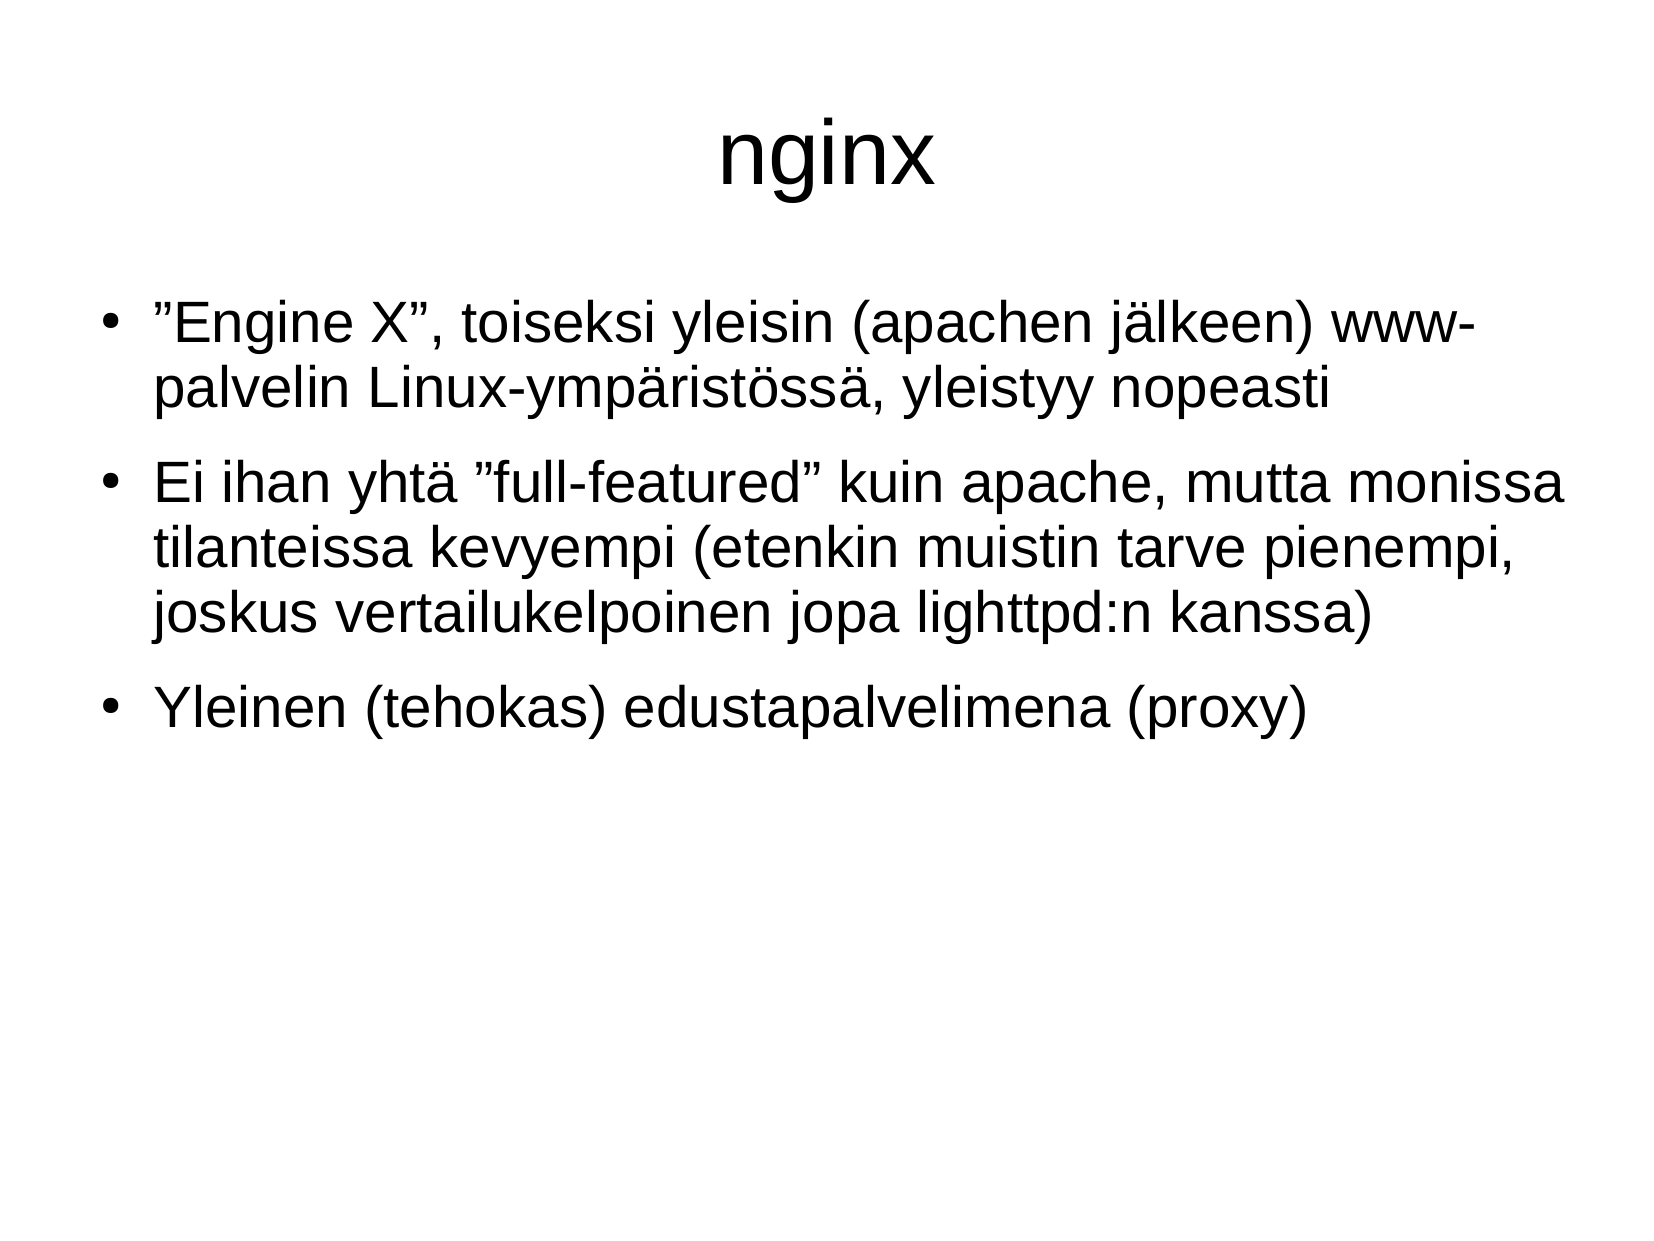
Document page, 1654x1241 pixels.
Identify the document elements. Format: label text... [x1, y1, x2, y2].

title nginx [82, 49, 1571, 257]
list ”Engine X”, toiseksi yleisin (apachen jälkeen) www-palvelin Linux-ympäristössä, yleistyy nopeasti Ei ihan yhtä ”full-featured” kuin apache, mutta monissa tilanteissa kevyempi (etenkin muistin tarve pienempi, joskus vertailukelpoinen jopa lighttpd:n kanssa) Yleinen (tehokas) edustapalvelimena (proxy) [82, 290, 1571, 1010]
